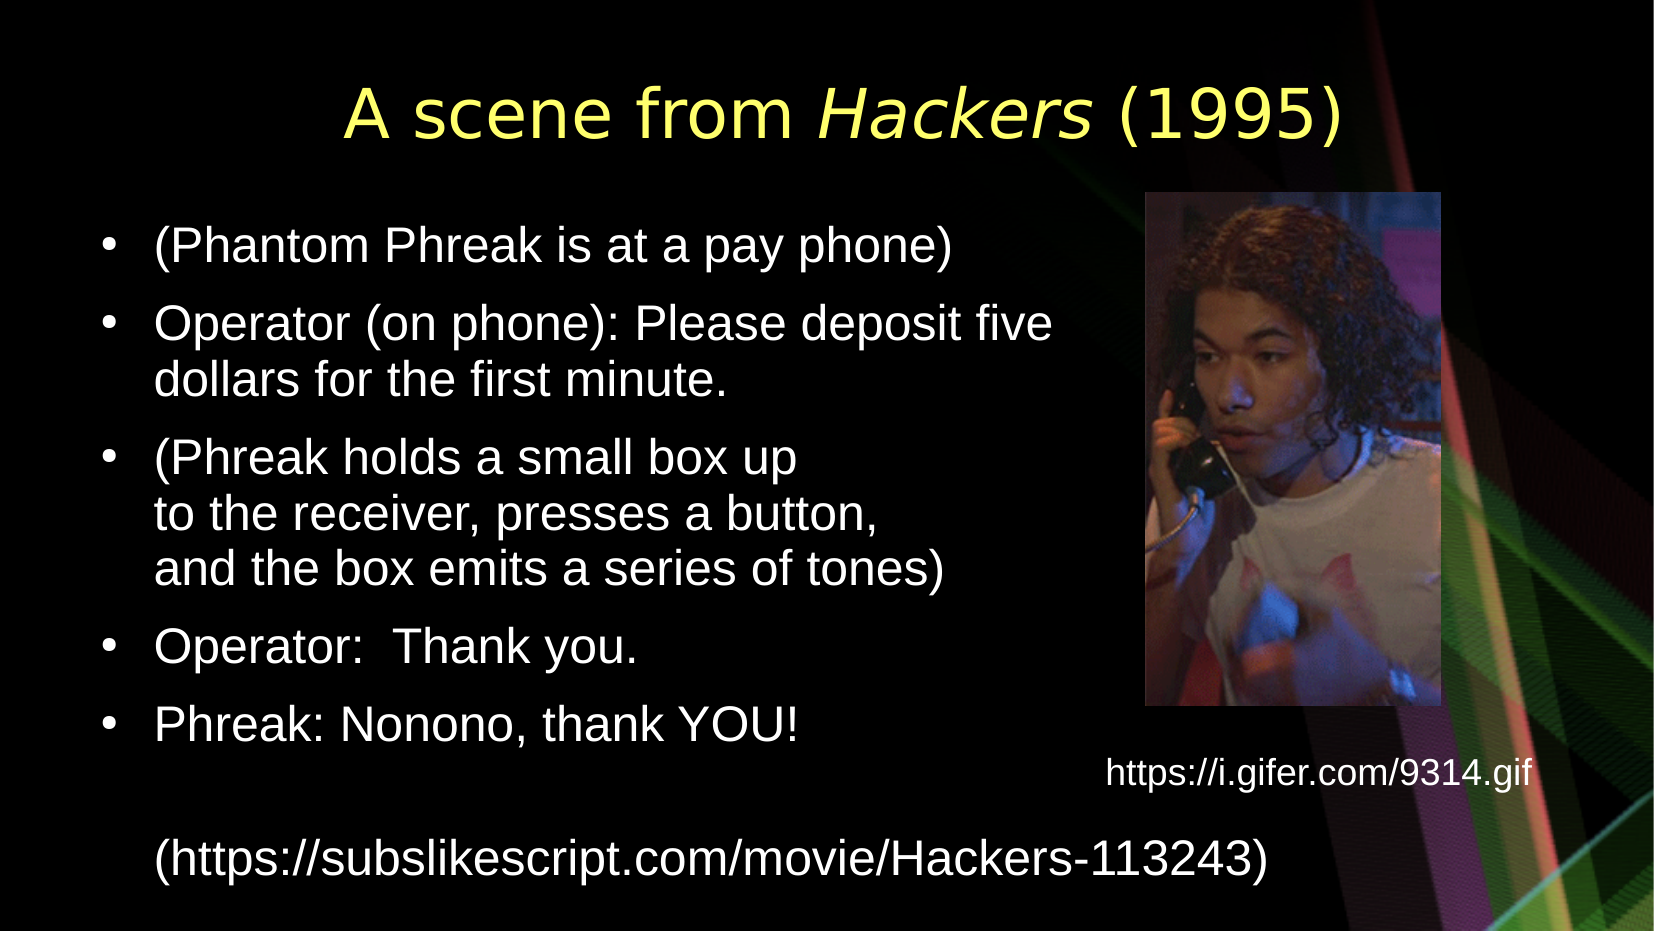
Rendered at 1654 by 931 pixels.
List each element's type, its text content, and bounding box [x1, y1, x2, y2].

title A scene from Hackers (1995) [82, 37, 1607, 193]
text_box https://i.gifer.com/9314.gif [1090, 744, 1548, 801]
picture [0, 0, 1654, 931]
list (Phantom Phreak is at a pay phone) Operator (on phone): Please deposit five dollars for the first minute. (Phreak holds a small box up to the receiver, presses a button, and the box emits a series of tones) Operator: Thank you. Phreak: Nonono, thank YOU! (https://subslikescript.com/movie/Hackers-113243) [82, 217, 1607, 898]
